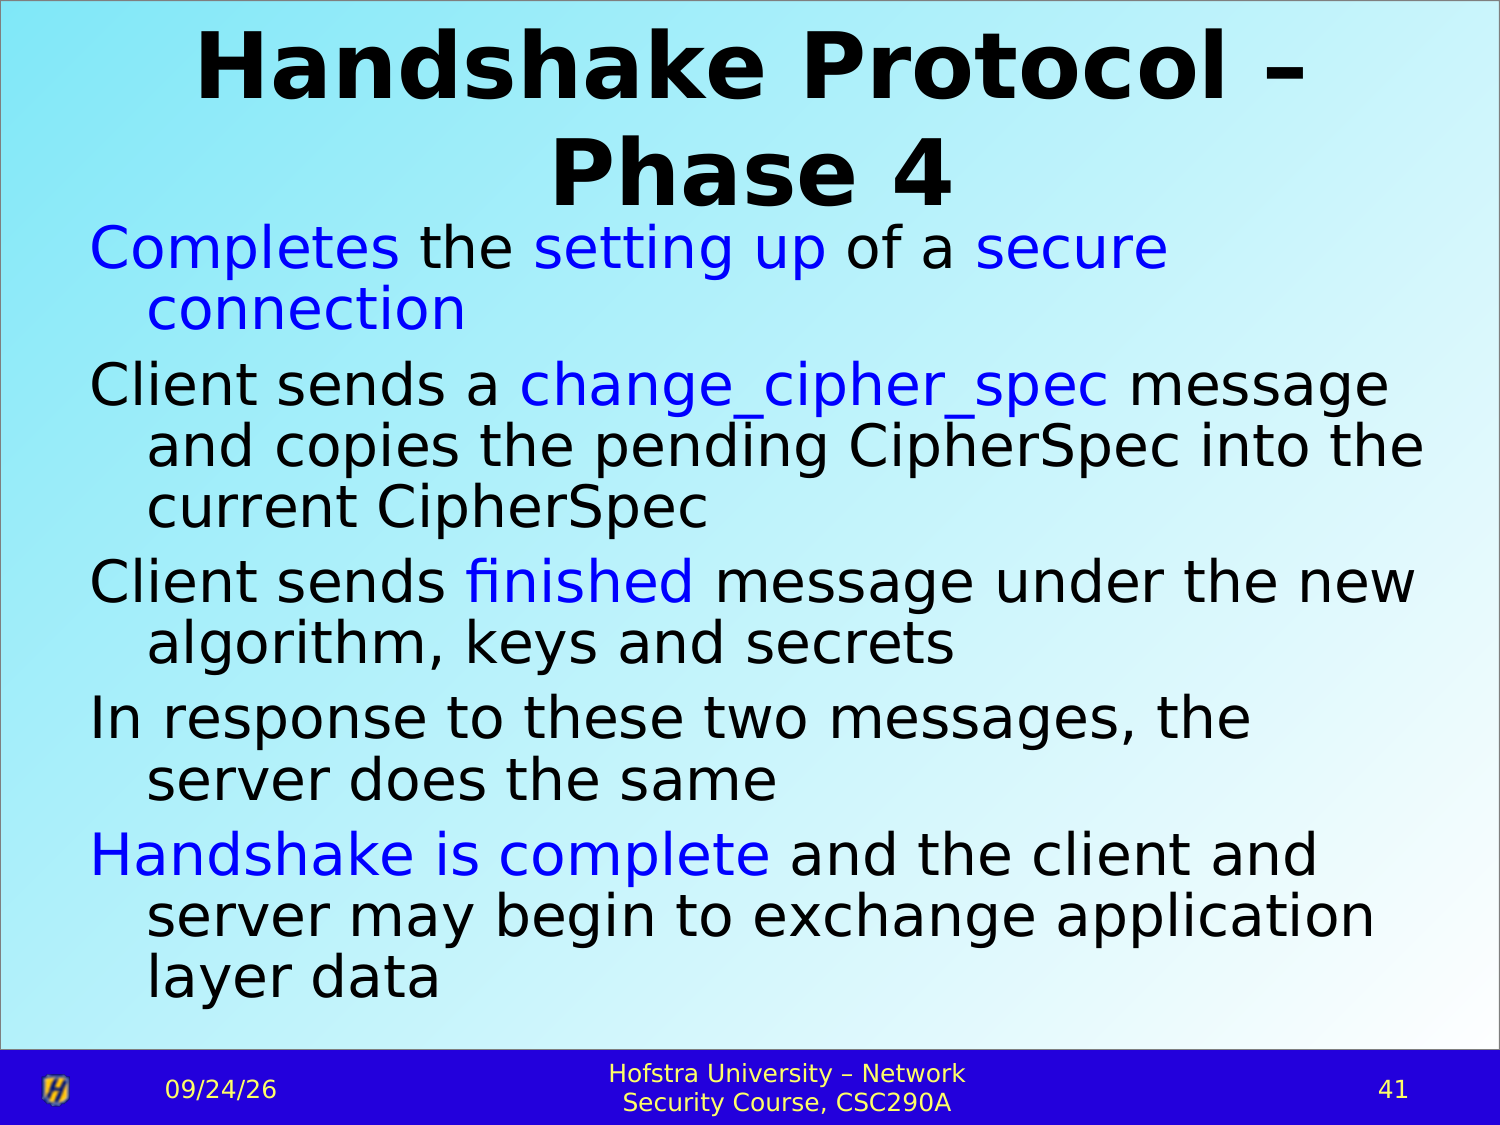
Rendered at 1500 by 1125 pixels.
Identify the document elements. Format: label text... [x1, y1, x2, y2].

list Completes the setting up of a secure connection Client sends a change_cipher_spec message and copies the pending CipherSpec into the current CipherSpec Client sends finished message under the new algorithm, keys and secrets In response to these two messages, the server does the same Handshake is complete and the client and server may begin to exchange application layer data [75, 212, 1463, 1119]
title Handshake Protocol – Phase 4 [112, 5, 1391, 212]
picture [37, 1072, 75, 1110]
